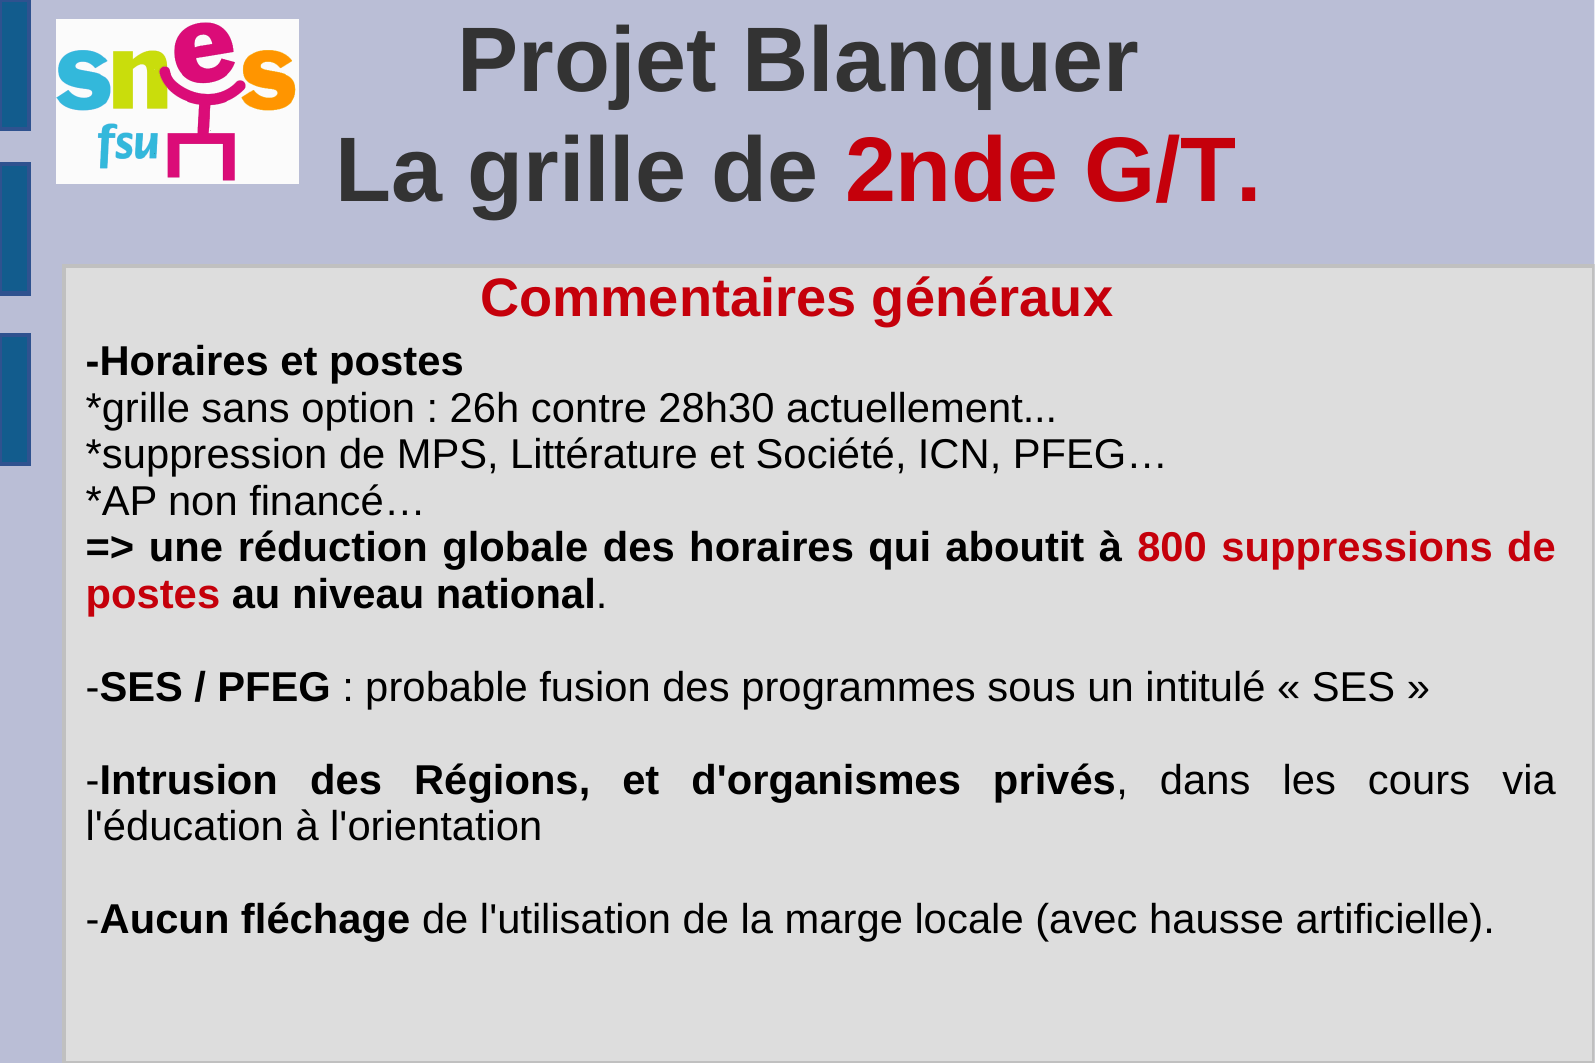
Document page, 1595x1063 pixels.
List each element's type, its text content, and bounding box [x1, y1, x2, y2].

text_box -Horaires et postes *grille sans option : 26h contre 28h30 actuellement... *suppression de MPS, Littérature et Société, ICN, PFEG… *AP non financé… => une réduction globale des horaires qui aboutit à 800 suppressions de postes au niveau national. -SES / PFEG : probable fusion des programmes sous un intitulé « SES » -Intrusion des Régions, et d'organismes privés, dans les cours via l'éducation à l'orientation -Aucun fléchage de l'utilisation de la marge locale (avec hausse artificielle). [70, 330, 1571, 1019]
text_box Commentaires généraux [377, 259, 1217, 330]
picture [56, 19, 299, 184]
title Projet Blanquer La grille de 2nde G/T. [118, 0, 1480, 206]
